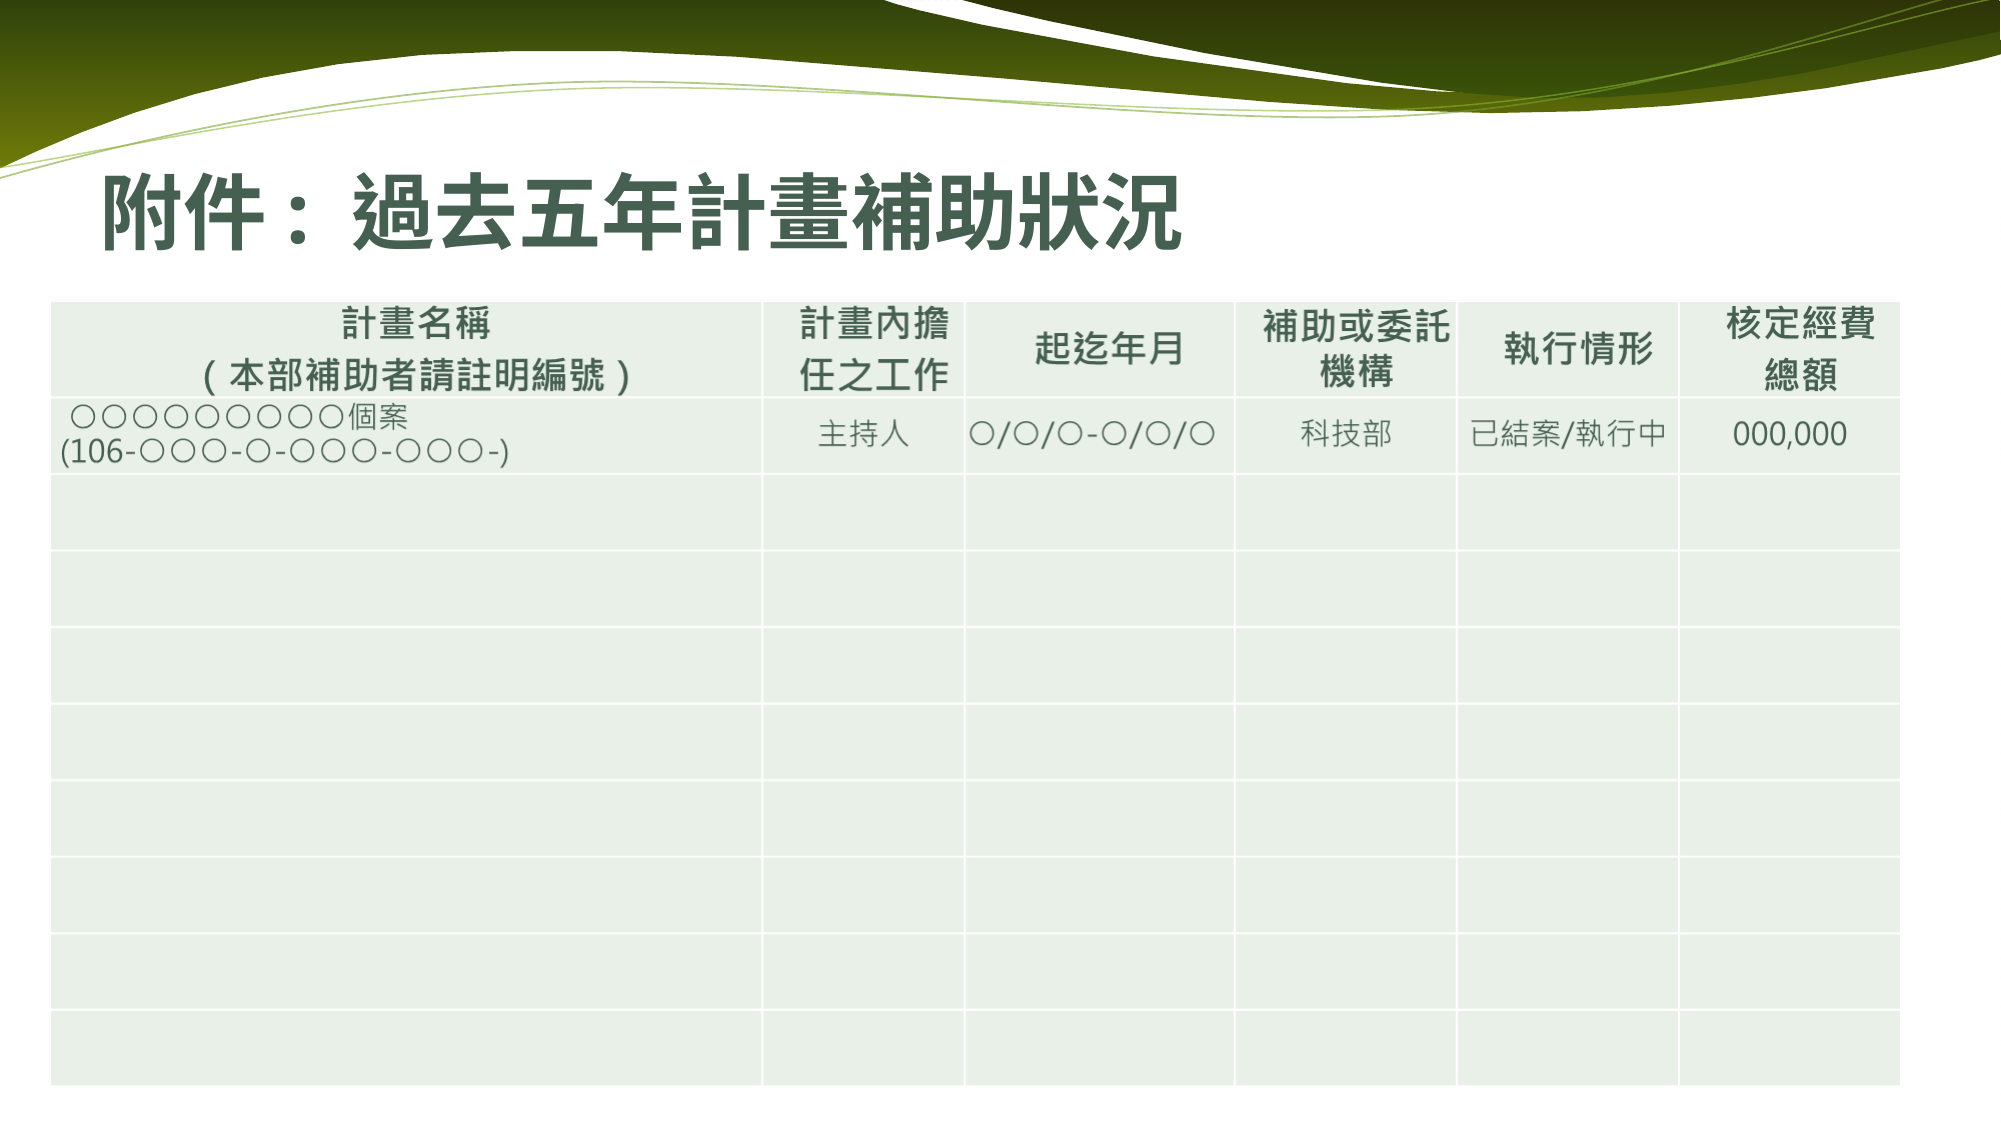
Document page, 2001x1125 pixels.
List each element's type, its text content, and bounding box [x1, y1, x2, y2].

picture [49, 289, 1901, 1088]
title 附件: 過去五年計畫補助狀況 [99, 72, 1900, 261]
